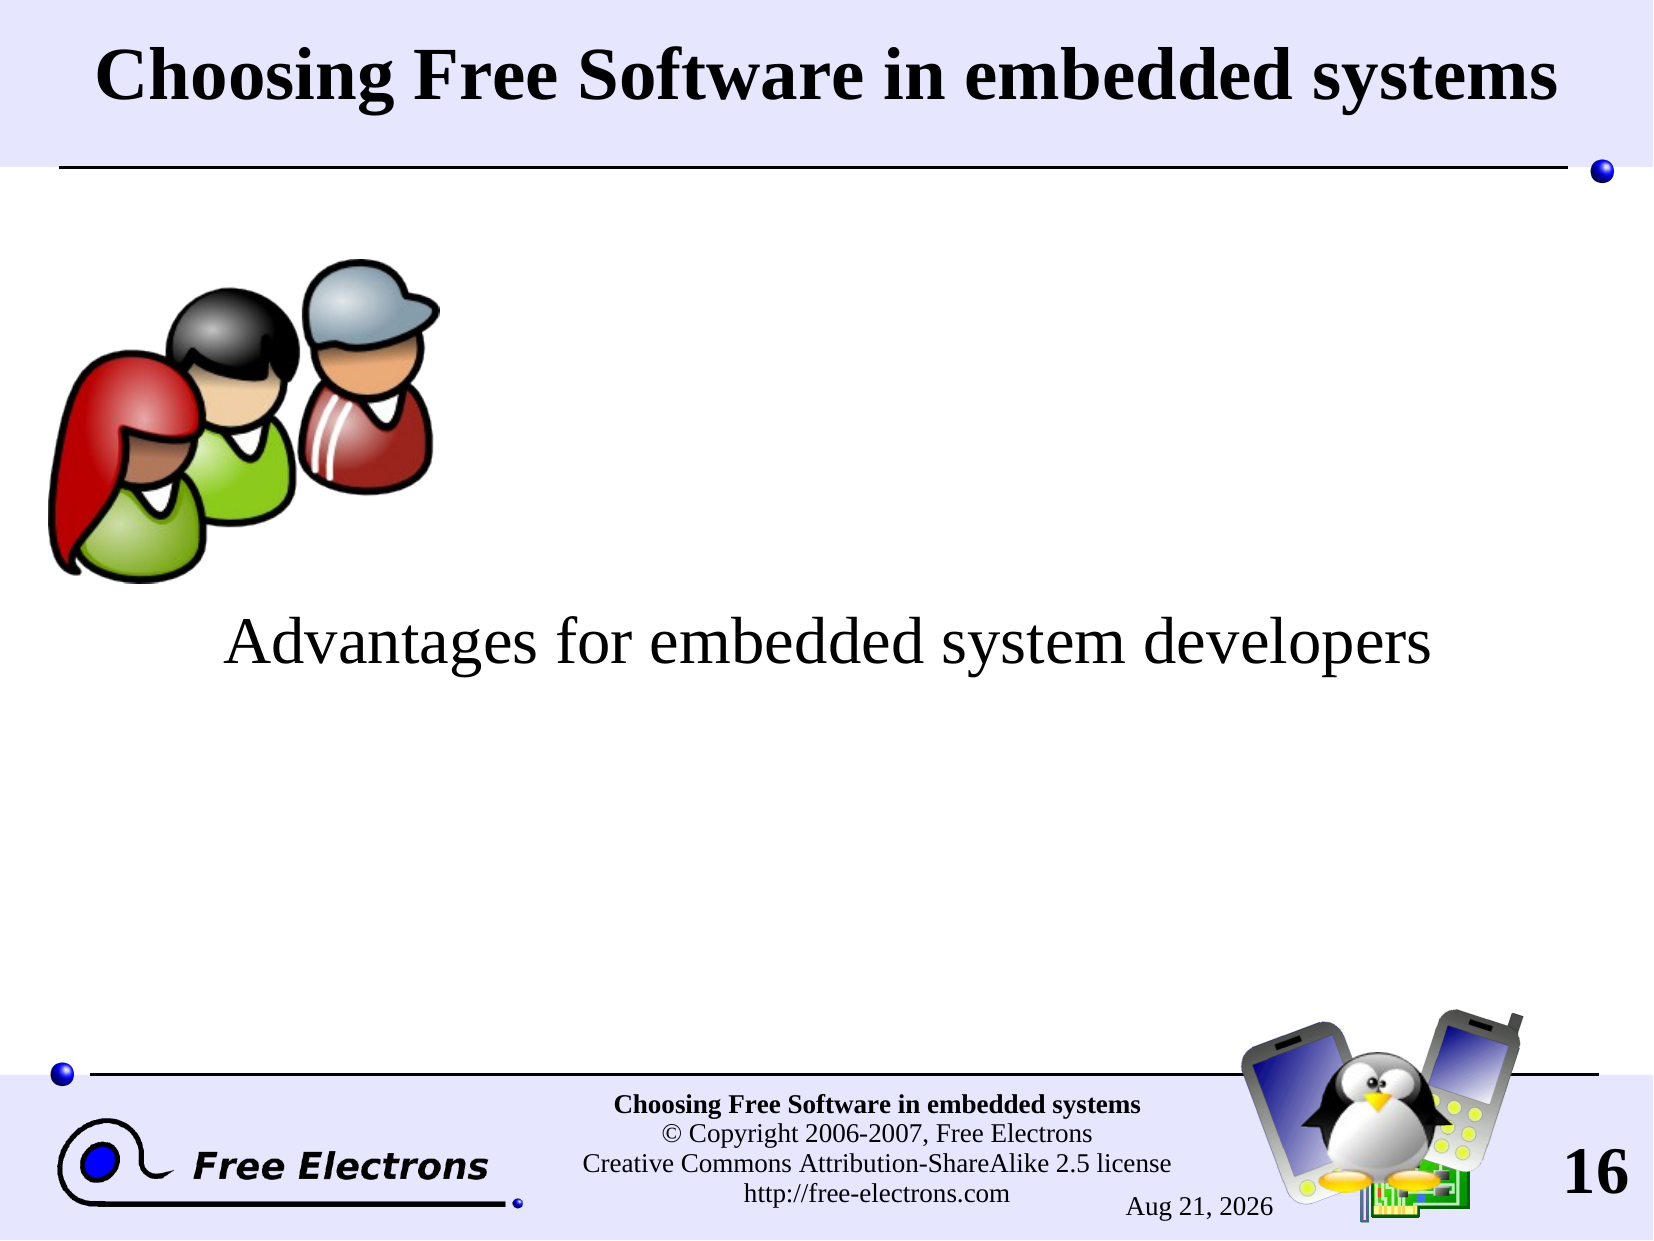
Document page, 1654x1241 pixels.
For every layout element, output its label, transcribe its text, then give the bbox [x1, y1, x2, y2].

subtitle Advantages for embedded system developers [105, 216, 1518, 1066]
picture [48, 259, 440, 584]
title Choosing Free Software in embedded systems [24, 25, 1595, 124]
picture [50, 1107, 527, 1216]
picture [1231, 1007, 1538, 1240]
